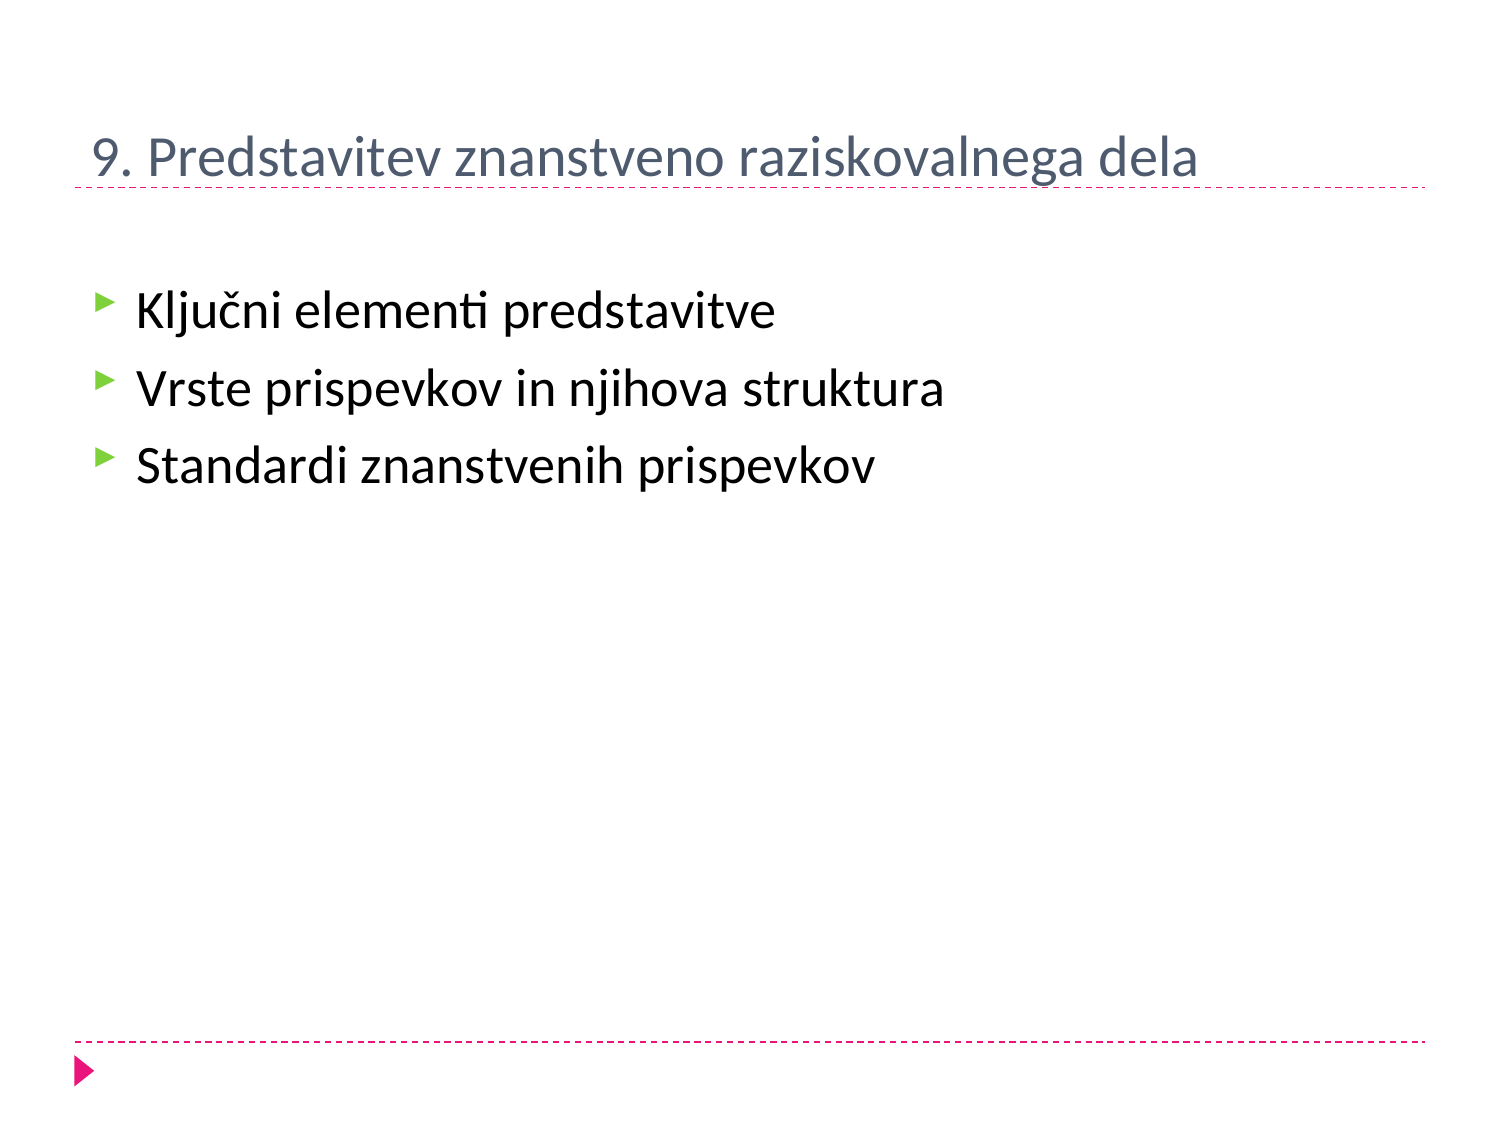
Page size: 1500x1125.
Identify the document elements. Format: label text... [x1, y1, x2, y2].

title 9. Predstavitev znanstveno raziskovalnega dela [74, 0, 1313, 197]
list Ključni elementi predstavitve Vrste prispevkov in njihova struktura Standardi znanstvenih prispevkov [76, 267, 1427, 890]
